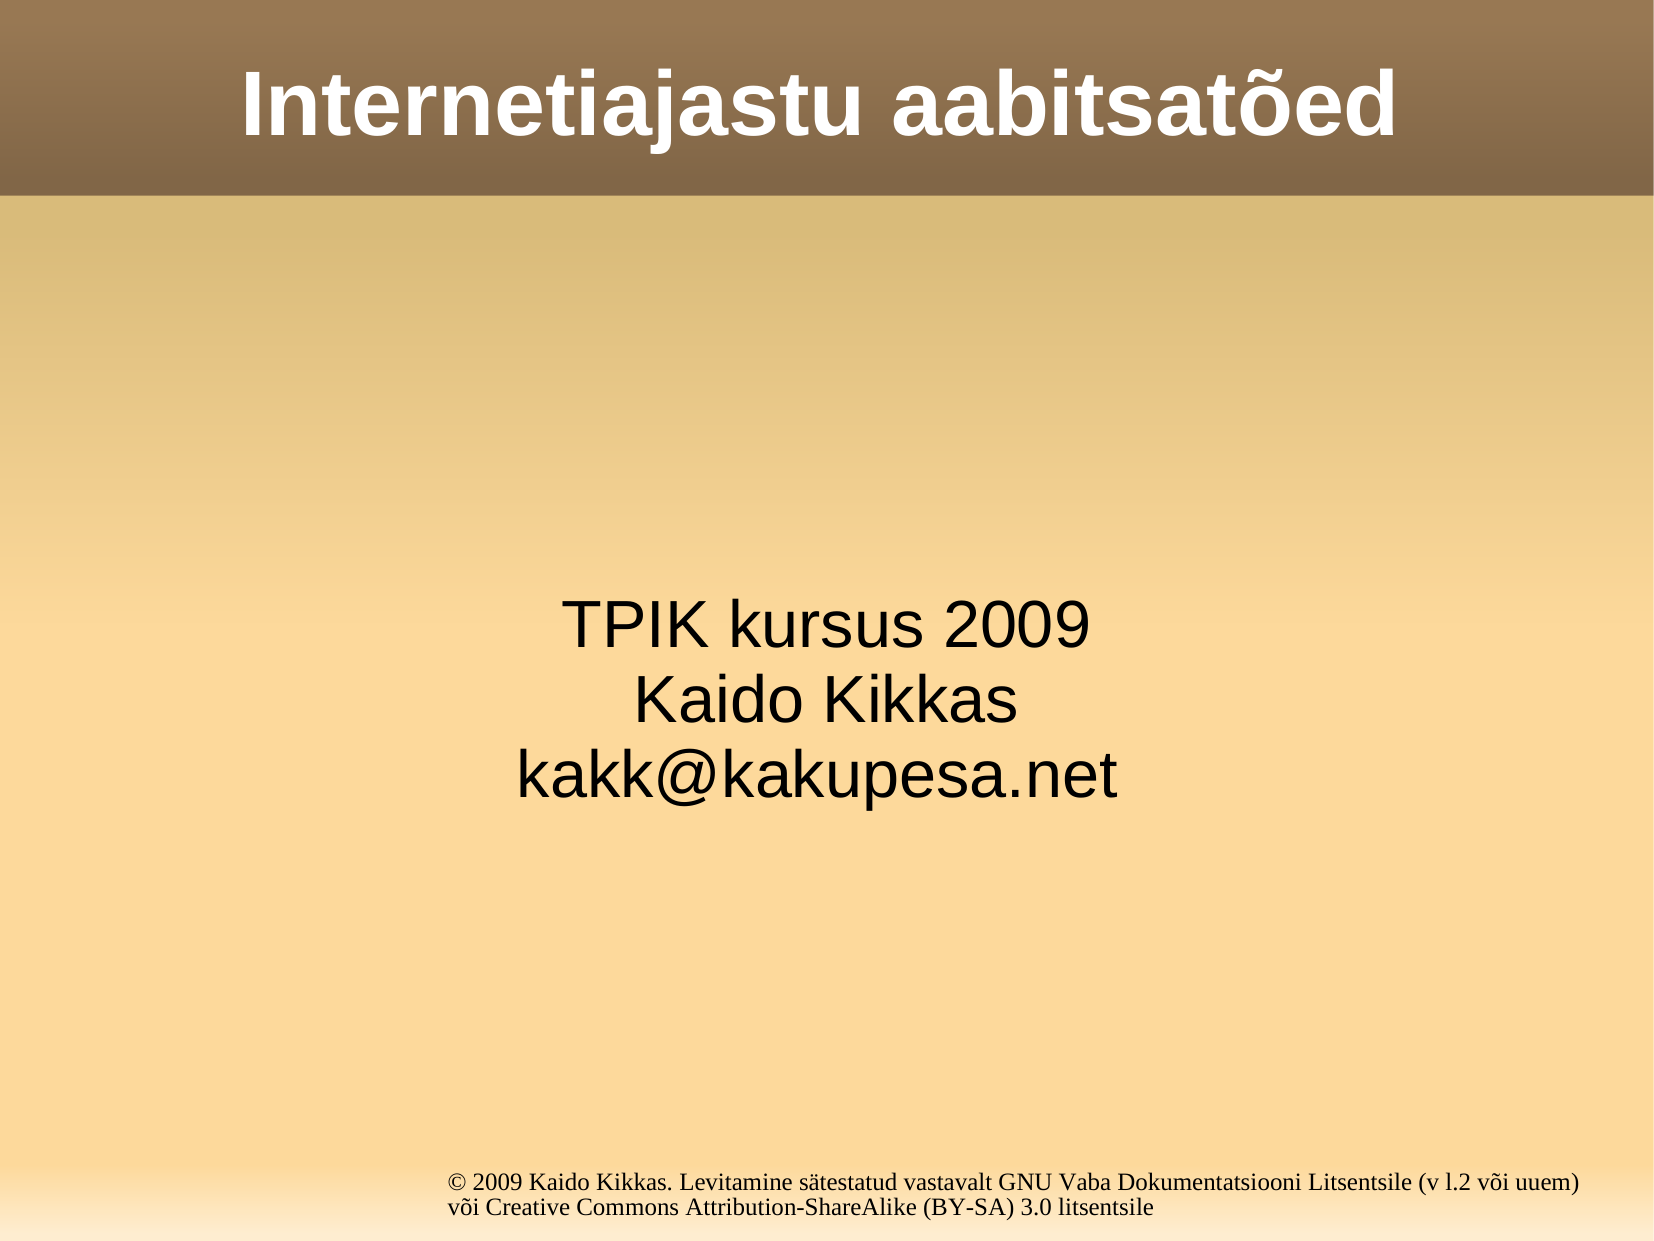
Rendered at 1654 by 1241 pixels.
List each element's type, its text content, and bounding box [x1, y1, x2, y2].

subtitle TPIK kursus 2009 Kaido Kikkas kakk@kakupesa.net [82, 297, 1571, 1102]
text_box © 2009 Kaido Kikkas. Levitamine sätestatud vastavalt GNU Vaba Dokumentatsiooni Litsentsile (v l.2 või uuem) või Creative Commons Attribution-ShareAlike (BY-SA) 3.0 litsentsile‏ [447, 1169, 1598, 1198]
title Internetiajastu aabitsatõed [76, 0, 1565, 208]
picture [0, 0, 1654, 1241]
